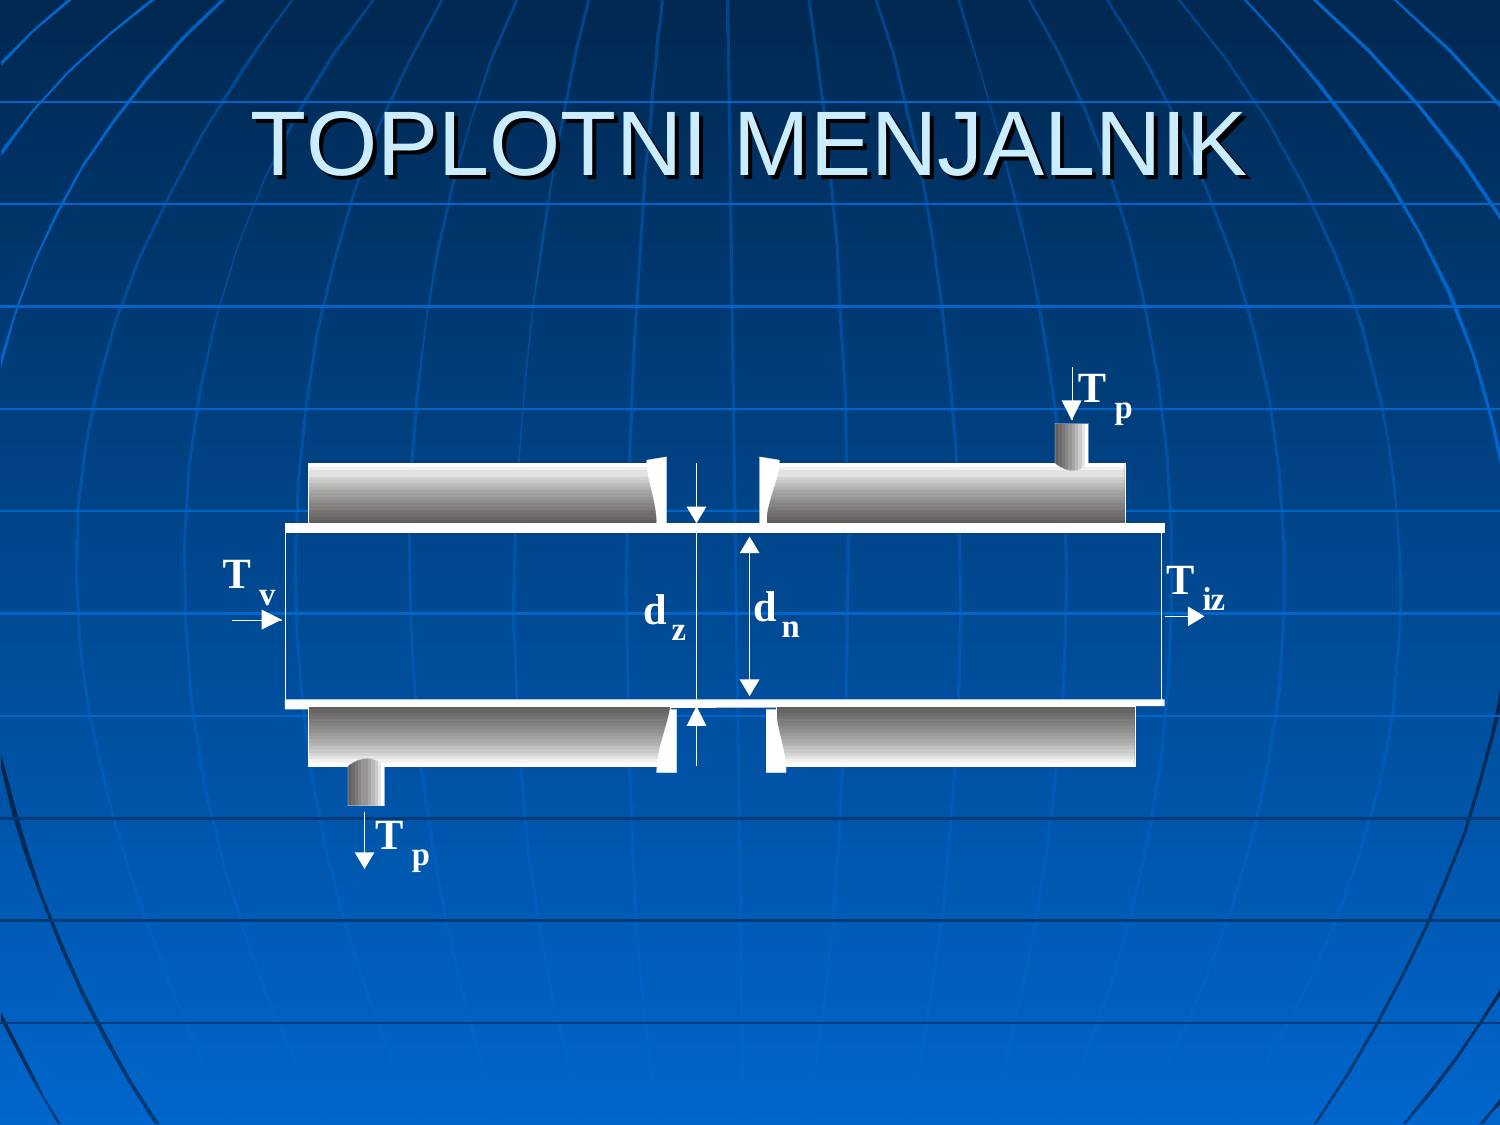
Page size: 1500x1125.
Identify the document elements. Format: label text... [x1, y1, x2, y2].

title TOPLOTNI MENJALNIK [75, 45, 1426, 233]
text_box [218, 363, 1235, 881]
